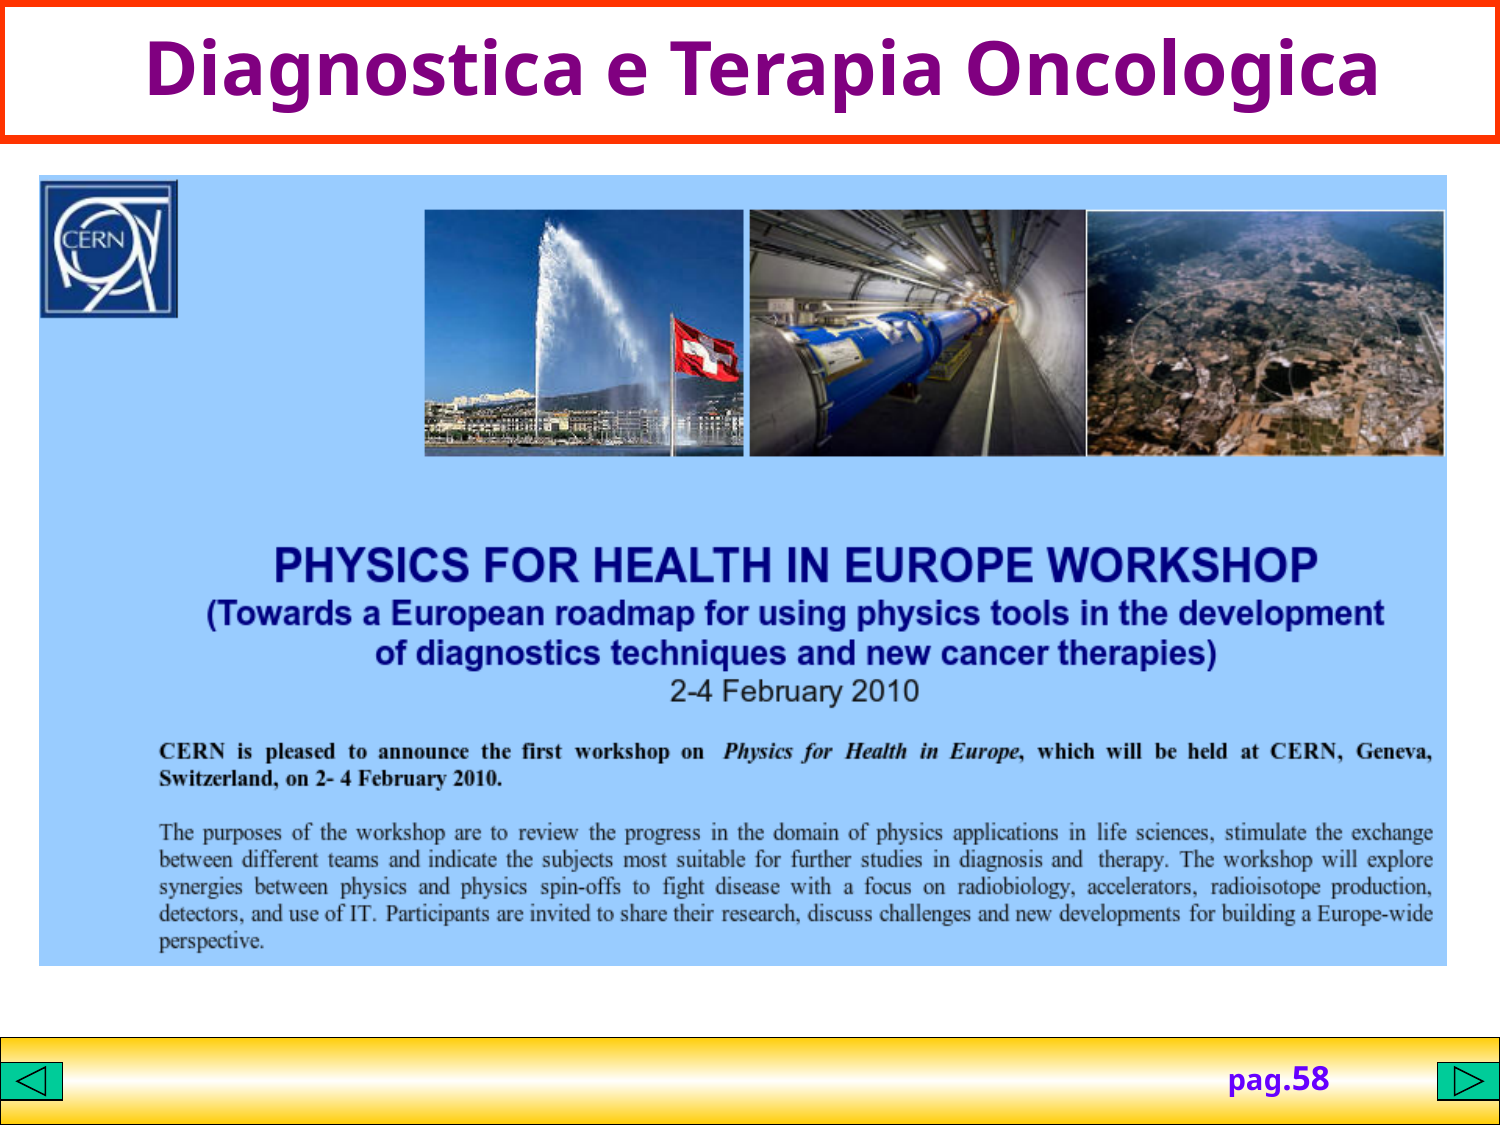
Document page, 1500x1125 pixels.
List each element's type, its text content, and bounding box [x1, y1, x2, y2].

title Diagnostica e Terapia Oncologica [0, 2, 1500, 140]
picture [39, 175, 1447, 966]
